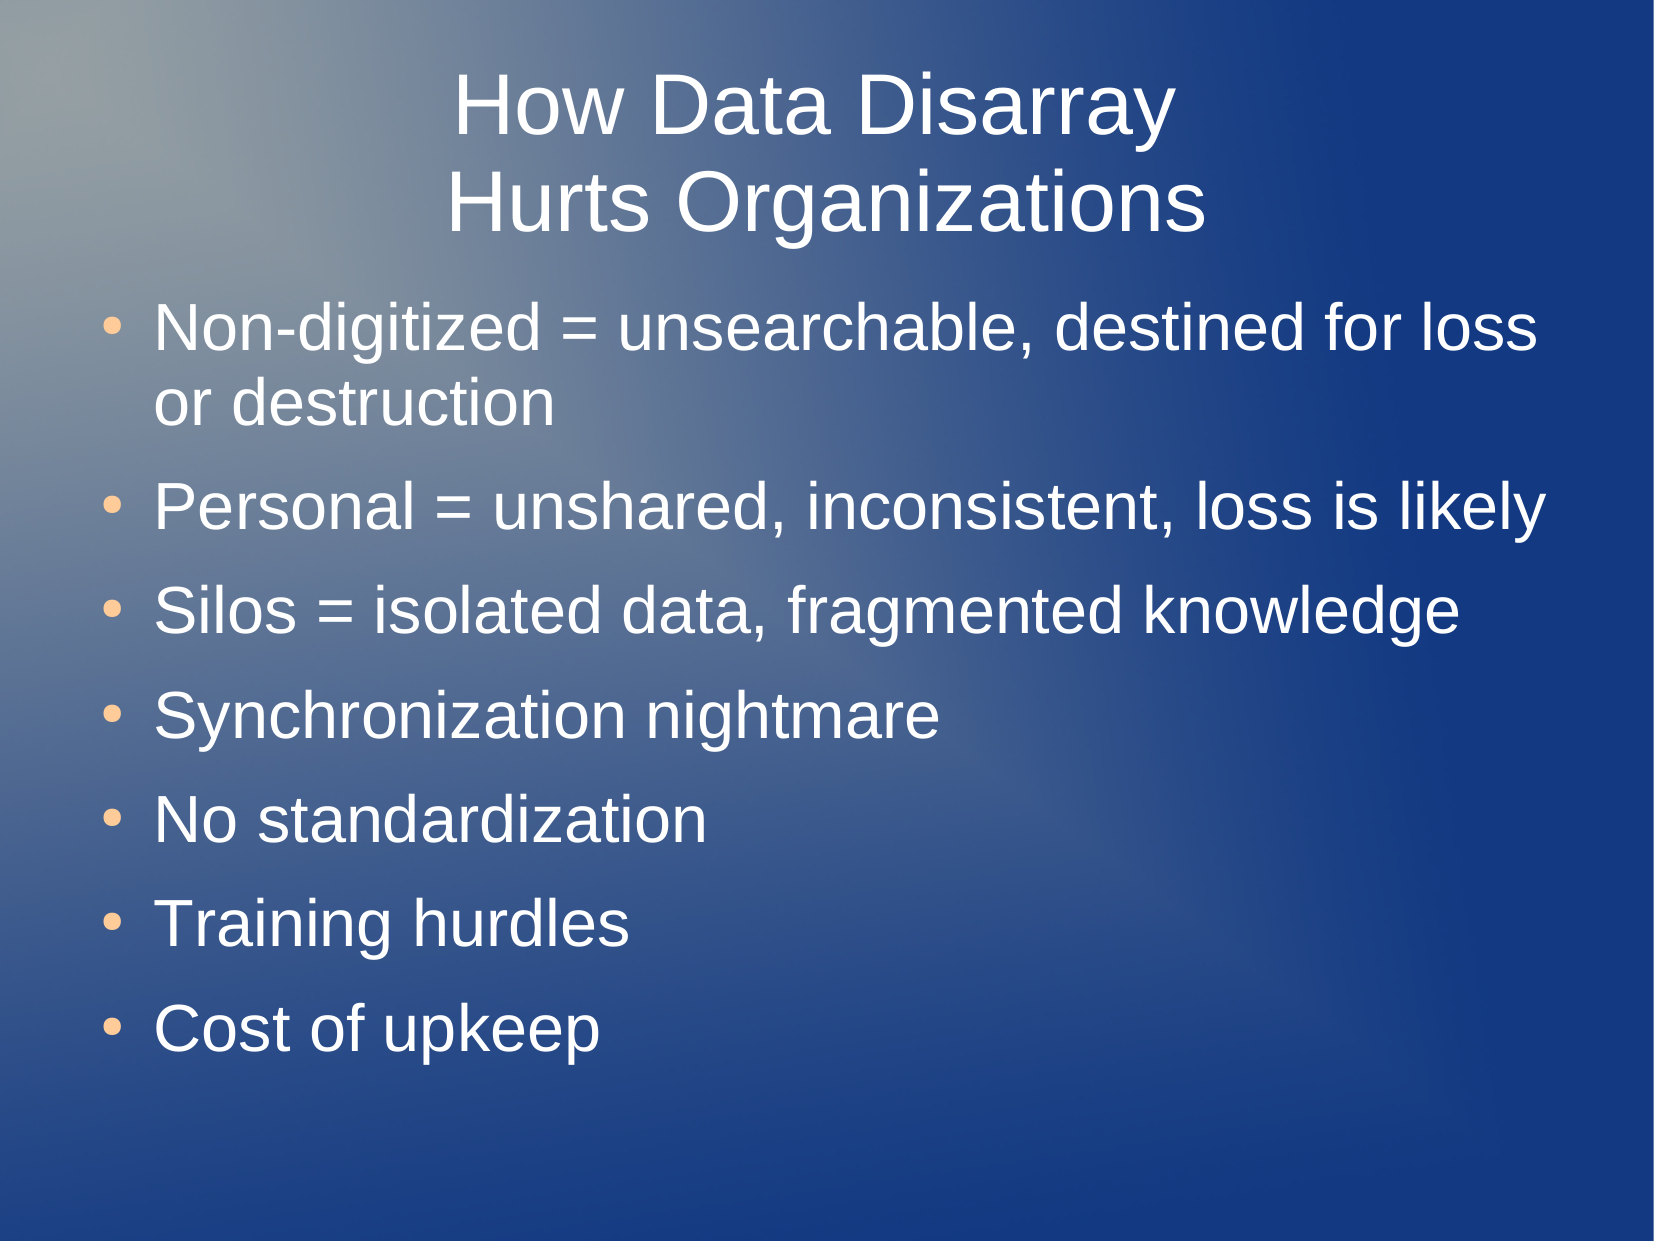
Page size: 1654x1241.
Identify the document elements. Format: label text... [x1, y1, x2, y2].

title How Data Disarray Hurts Organizations [82, 49, 1571, 257]
list Non-digitized = unsearchable, destined for loss or destruction Personal = unshared, inconsistent, loss is likely Silos = isolated data, fragmented knowledge Synchronization nightmare No standardization Training hurdles Cost of upkeep [82, 290, 1571, 1109]
picture [0, 0, 1654, 1241]
